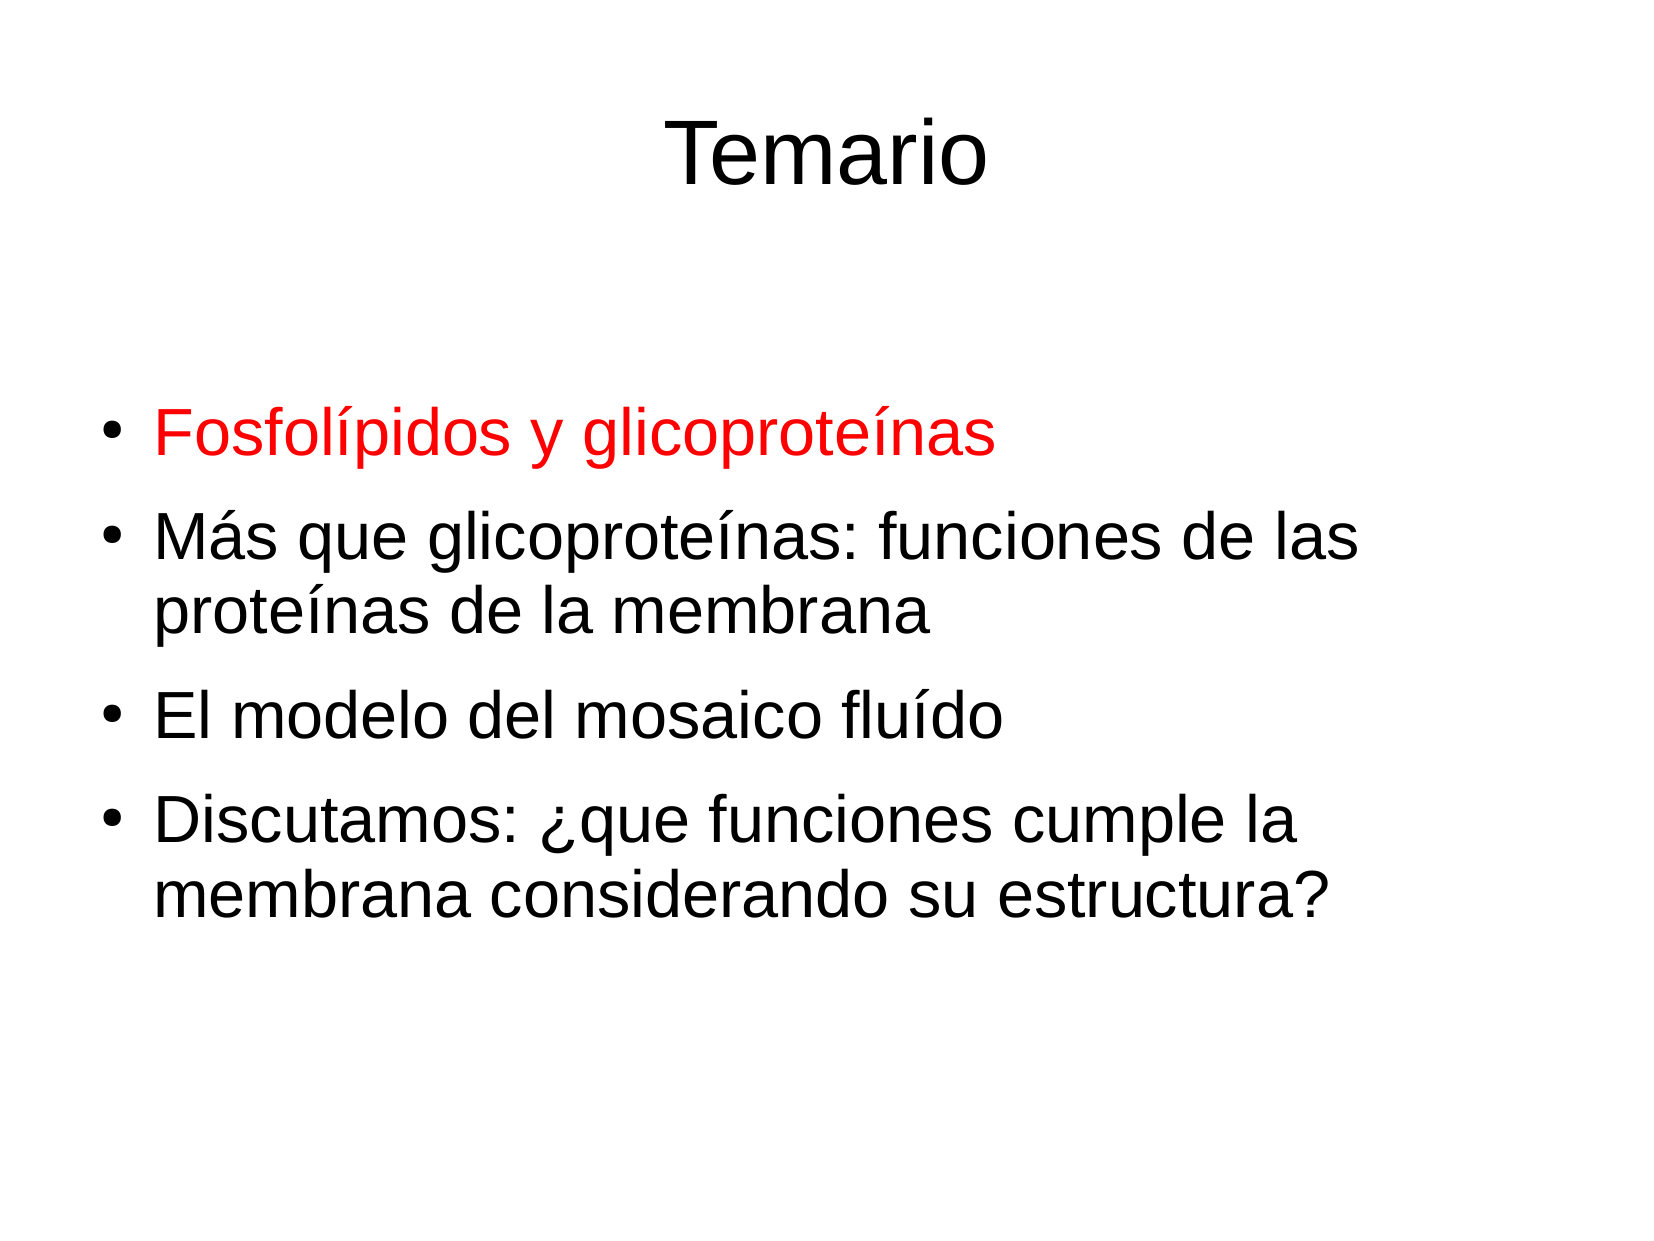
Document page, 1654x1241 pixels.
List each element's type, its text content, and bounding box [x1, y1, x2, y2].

list Fosfolípidos y glicoproteínas Más que glicoproteínas: funciones de las proteínas de la membrana El modelo del mosaico fluído Discutamos: ¿que funciones cumple la membrana considerando su estructura? [82, 290, 1571, 1109]
title Temario [82, 49, 1571, 257]
